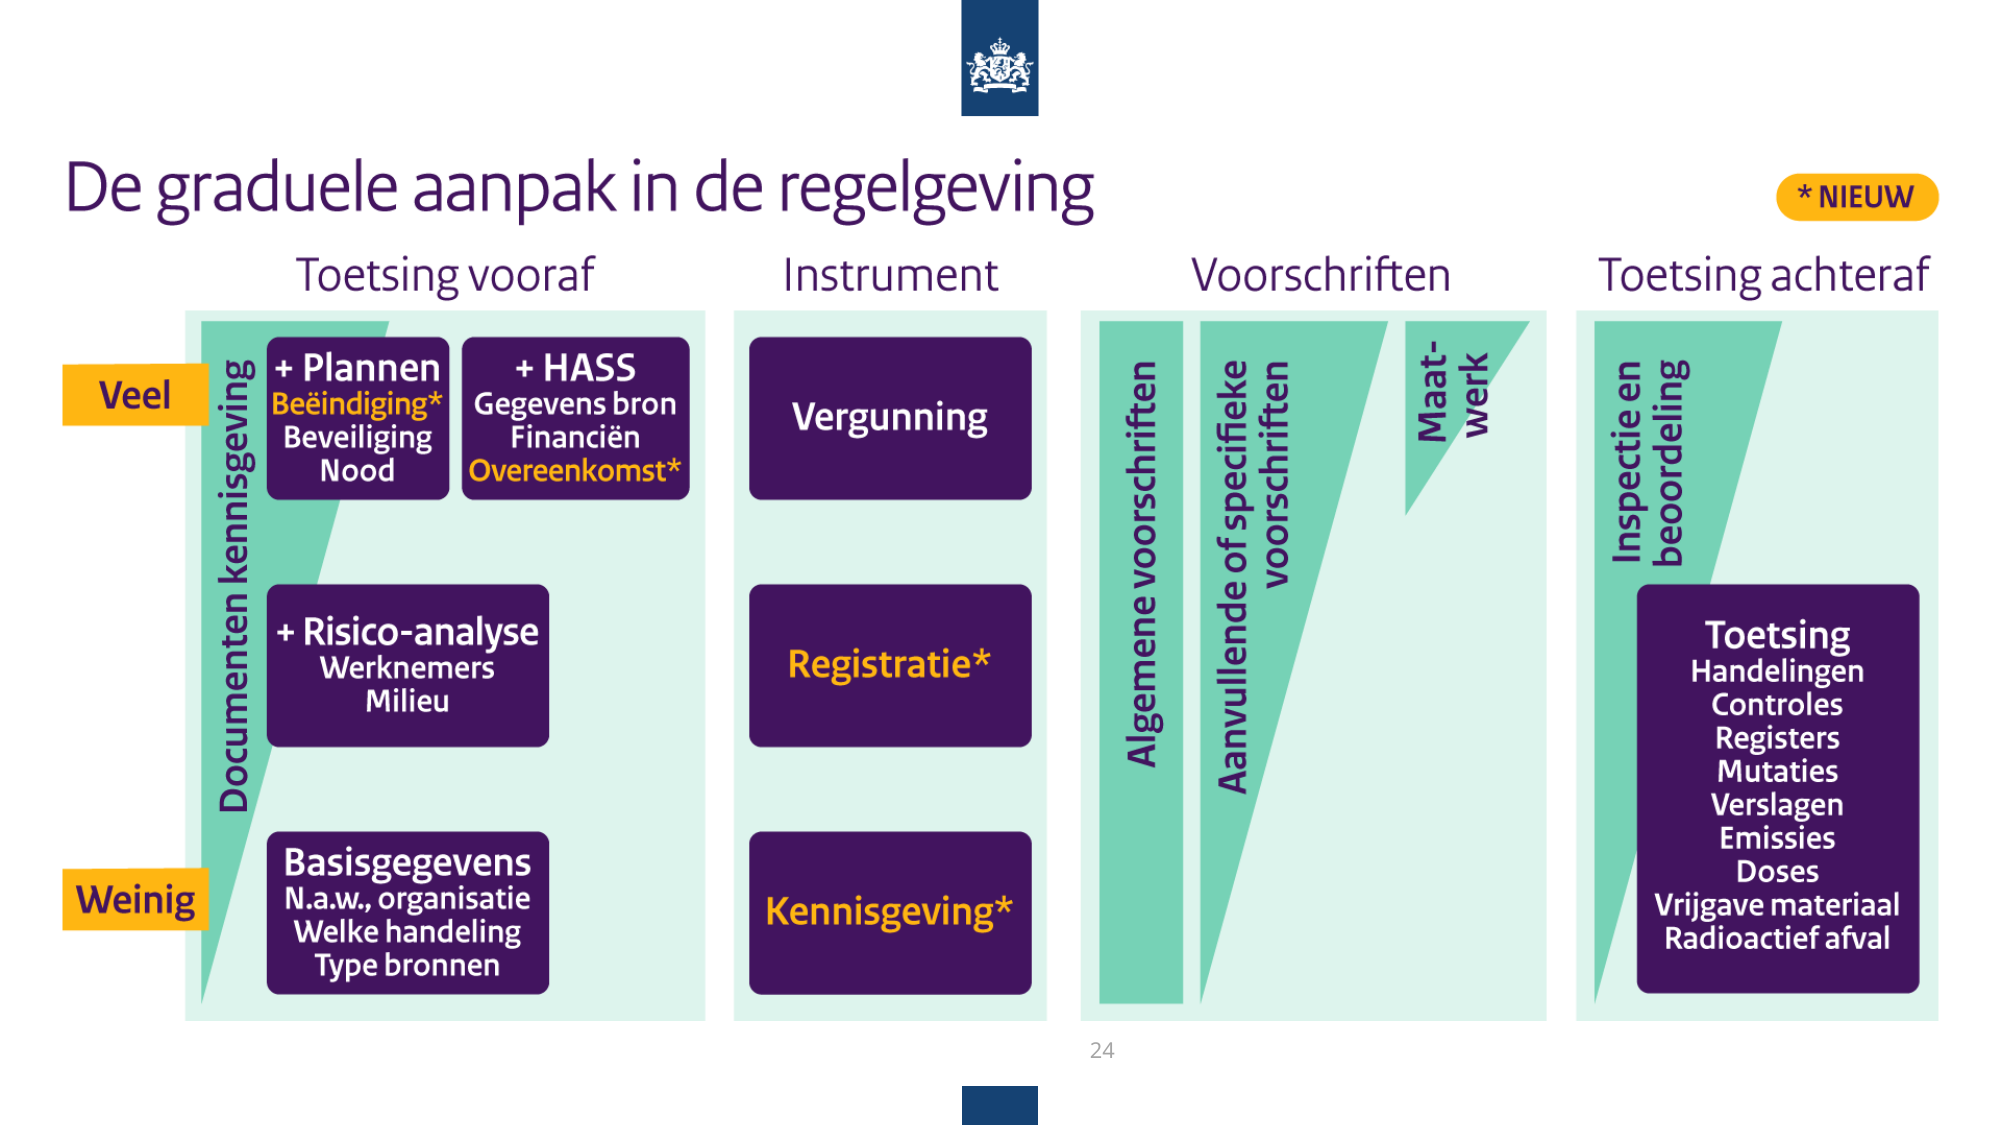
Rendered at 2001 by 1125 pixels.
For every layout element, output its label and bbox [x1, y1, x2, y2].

text_box [1074, 1021, 1897, 1074]
picture [0, 130, 2000, 1021]
